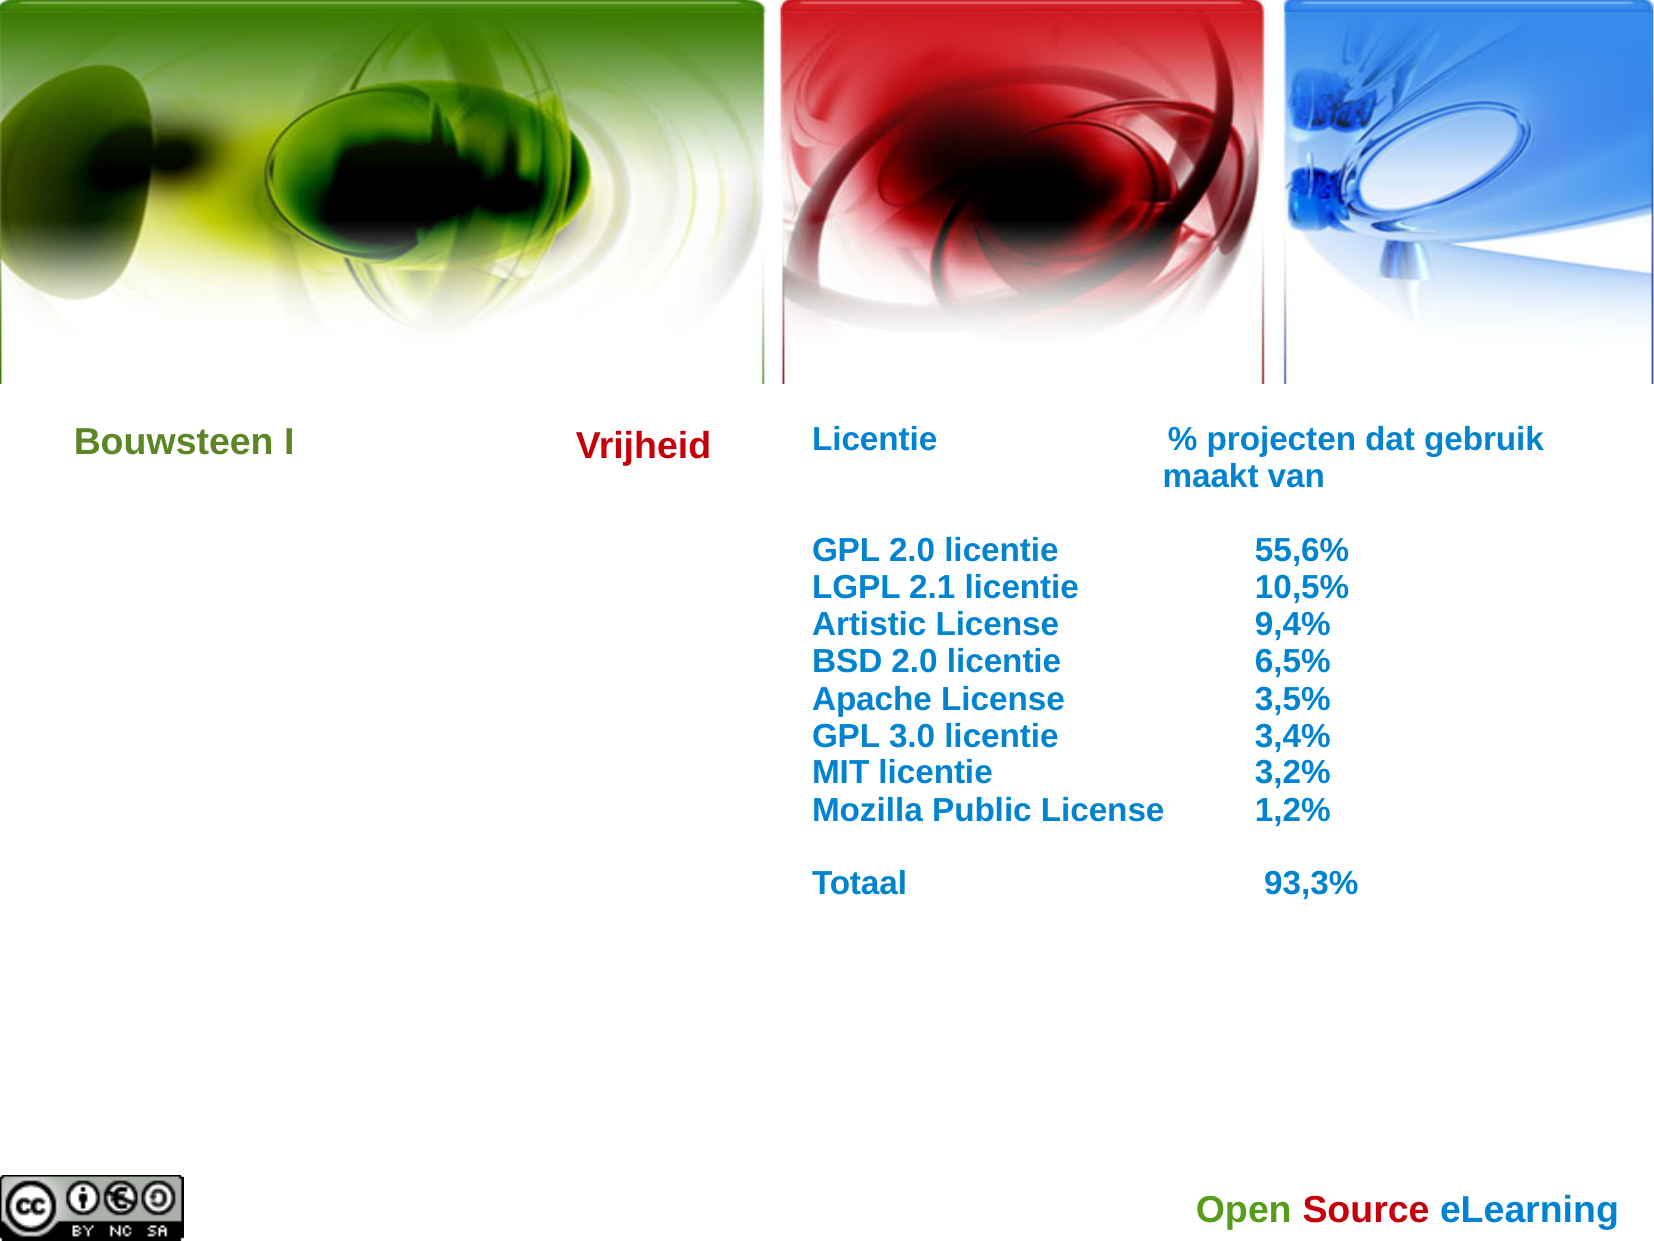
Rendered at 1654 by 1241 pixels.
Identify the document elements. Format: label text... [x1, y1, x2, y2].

text_box Vrijheid [561, 416, 797, 476]
text_box Bouwsteen I [59, 413, 591, 472]
text_box Open Source eLearning [1181, 1181, 1654, 1240]
picture [0, 1175, 184, 1241]
picture [0, 0, 1654, 384]
text_box Licentie % projecten dat gebruik maakt van GPL 2.0 licentie 55,6% LGPL 2.1 licentie 10,5% Artistic License 9,4% BSD 2.0 licentie 6,5% Apache License 3,5% GPL 3.0 licentie 3,4% MIT licentie 3,2% Mozilla Public License 1,2% Totaal 93,3% [797, 413, 1565, 926]
